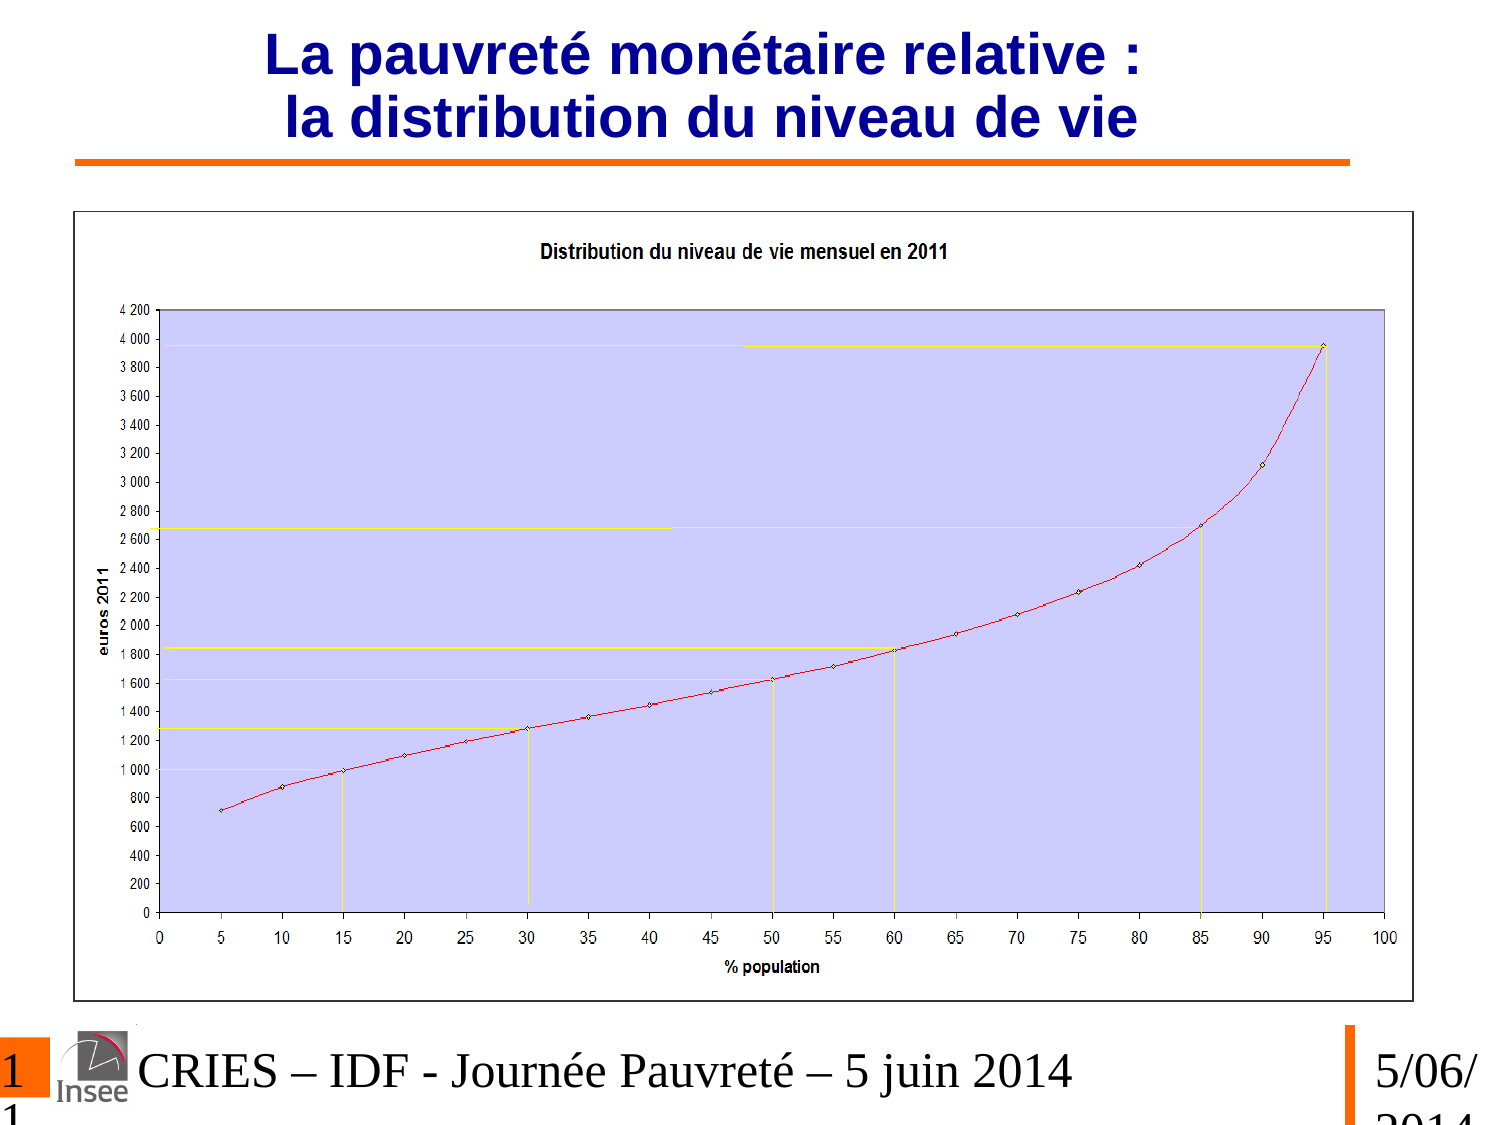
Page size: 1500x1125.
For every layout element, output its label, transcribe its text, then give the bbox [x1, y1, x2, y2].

picture [50, 1024, 137, 1113]
title La pauvreté monétaire relative : la distribution du niveau de vie [75, 24, 1351, 151]
picture [75, 212, 1413, 1000]
